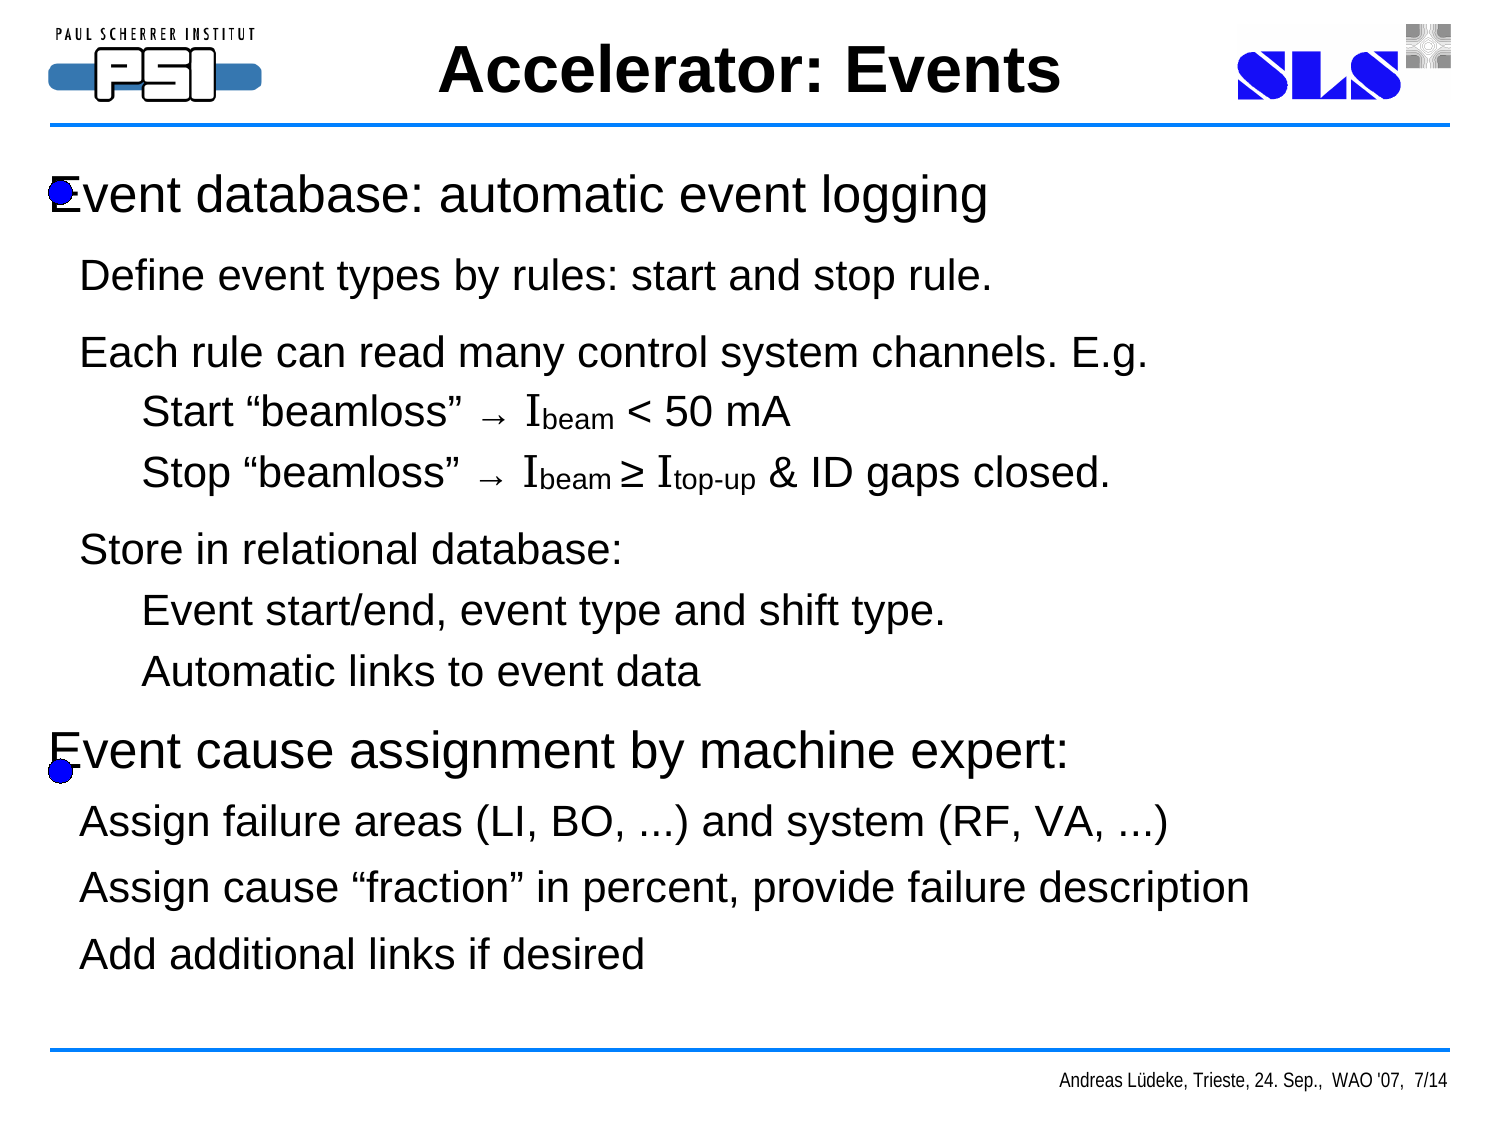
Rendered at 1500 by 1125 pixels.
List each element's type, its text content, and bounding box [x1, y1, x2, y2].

picture [37, 12, 276, 113]
text_box [48, 758, 73, 784]
text_box [48, 180, 73, 205]
title Accelerator: Events [50, 25, 1451, 113]
list Event database: automatic event logging Define event types by rules: start and stop rule. Each rule can read many control system channels. E.g. Start “beamloss” → Ibeam < 50 mA Stop “beamloss” → Ibeam ≥ Itop-up & ID gaps closed. Store in relational database: Event start/end, event type and shift type. Automatic links to event data Event cause assignment by machine expert: Assign failure areas (LI, BO, ...) and system (RF, VA, ...) Assign cause “fraction” in percent, provide failure description Add additional links if desired [47, 165, 1471, 1010]
